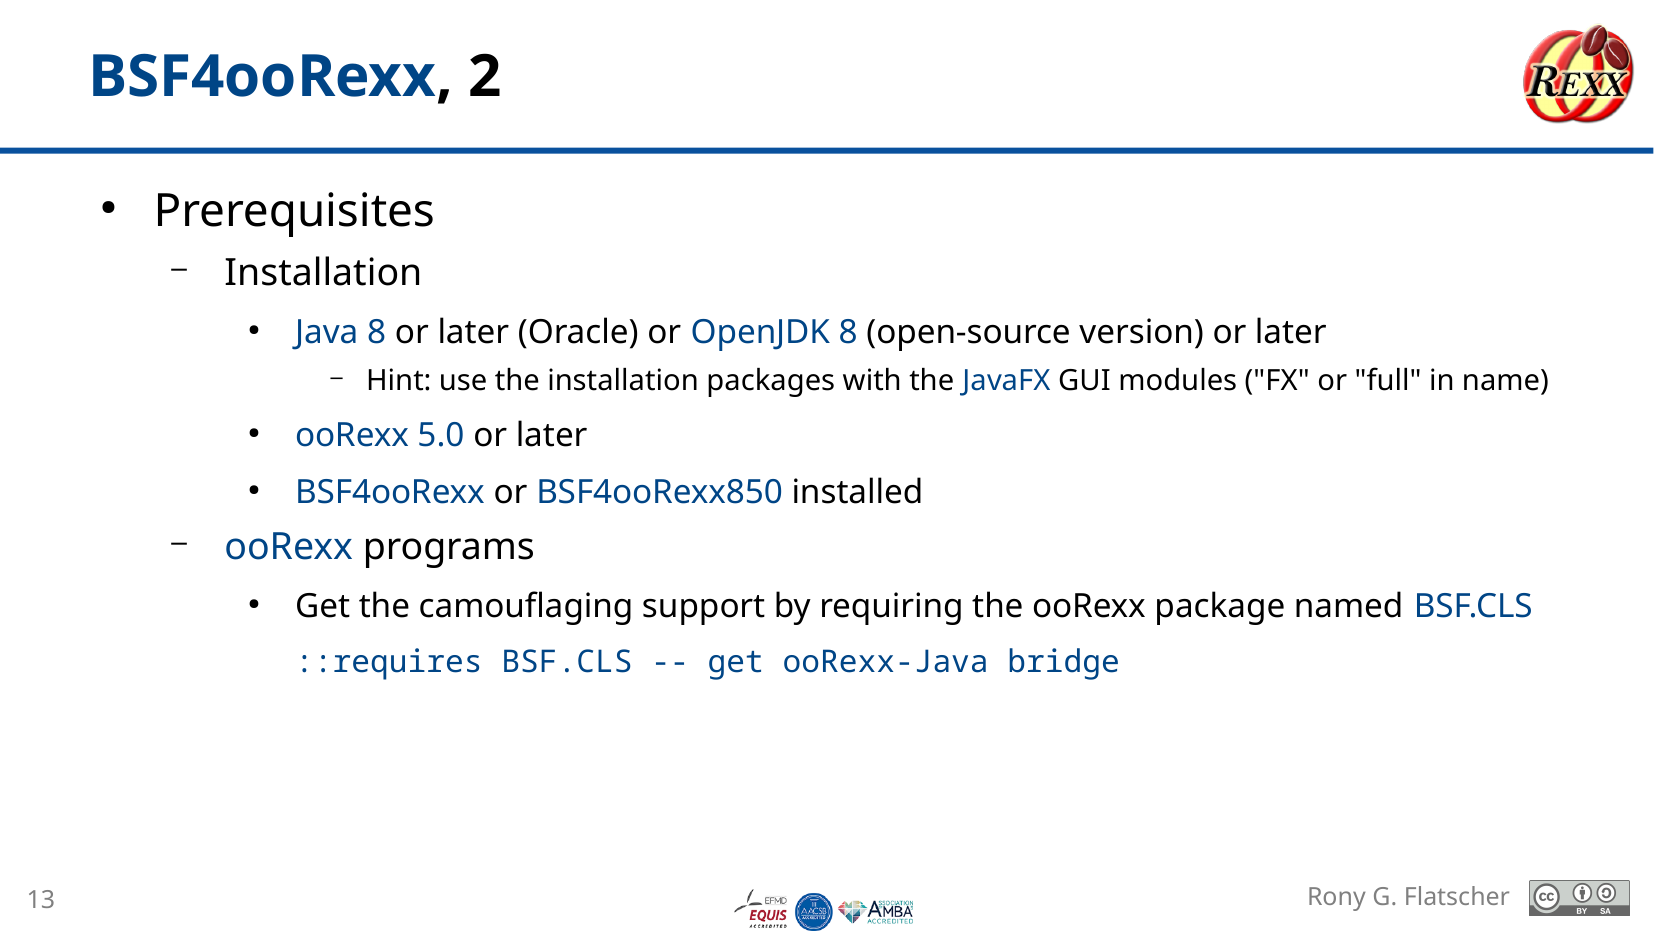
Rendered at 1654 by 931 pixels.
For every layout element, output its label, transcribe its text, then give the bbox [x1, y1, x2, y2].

picture [734, 889, 913, 931]
list Prerequisites Installation Java 8 or later (Oracle) or OpenJDK 8 (open-source version) or later Hint: use the installation packages with the JavaFX GUI modules ("FX" or "full" in name) ooRexx 5.0 or later BSF4ooRexx or BSF4ooRexx850 installed ooRexx programs Get the camouflaging support by requiring the ooRexx package named BSF.CLS ::requires BSF.CLS -- get ooRexx-Java bridge [82, 177, 1579, 857]
picture [1522, 19, 1635, 133]
title BSF4ooRexx, 2 [29, 0, 1654, 148]
